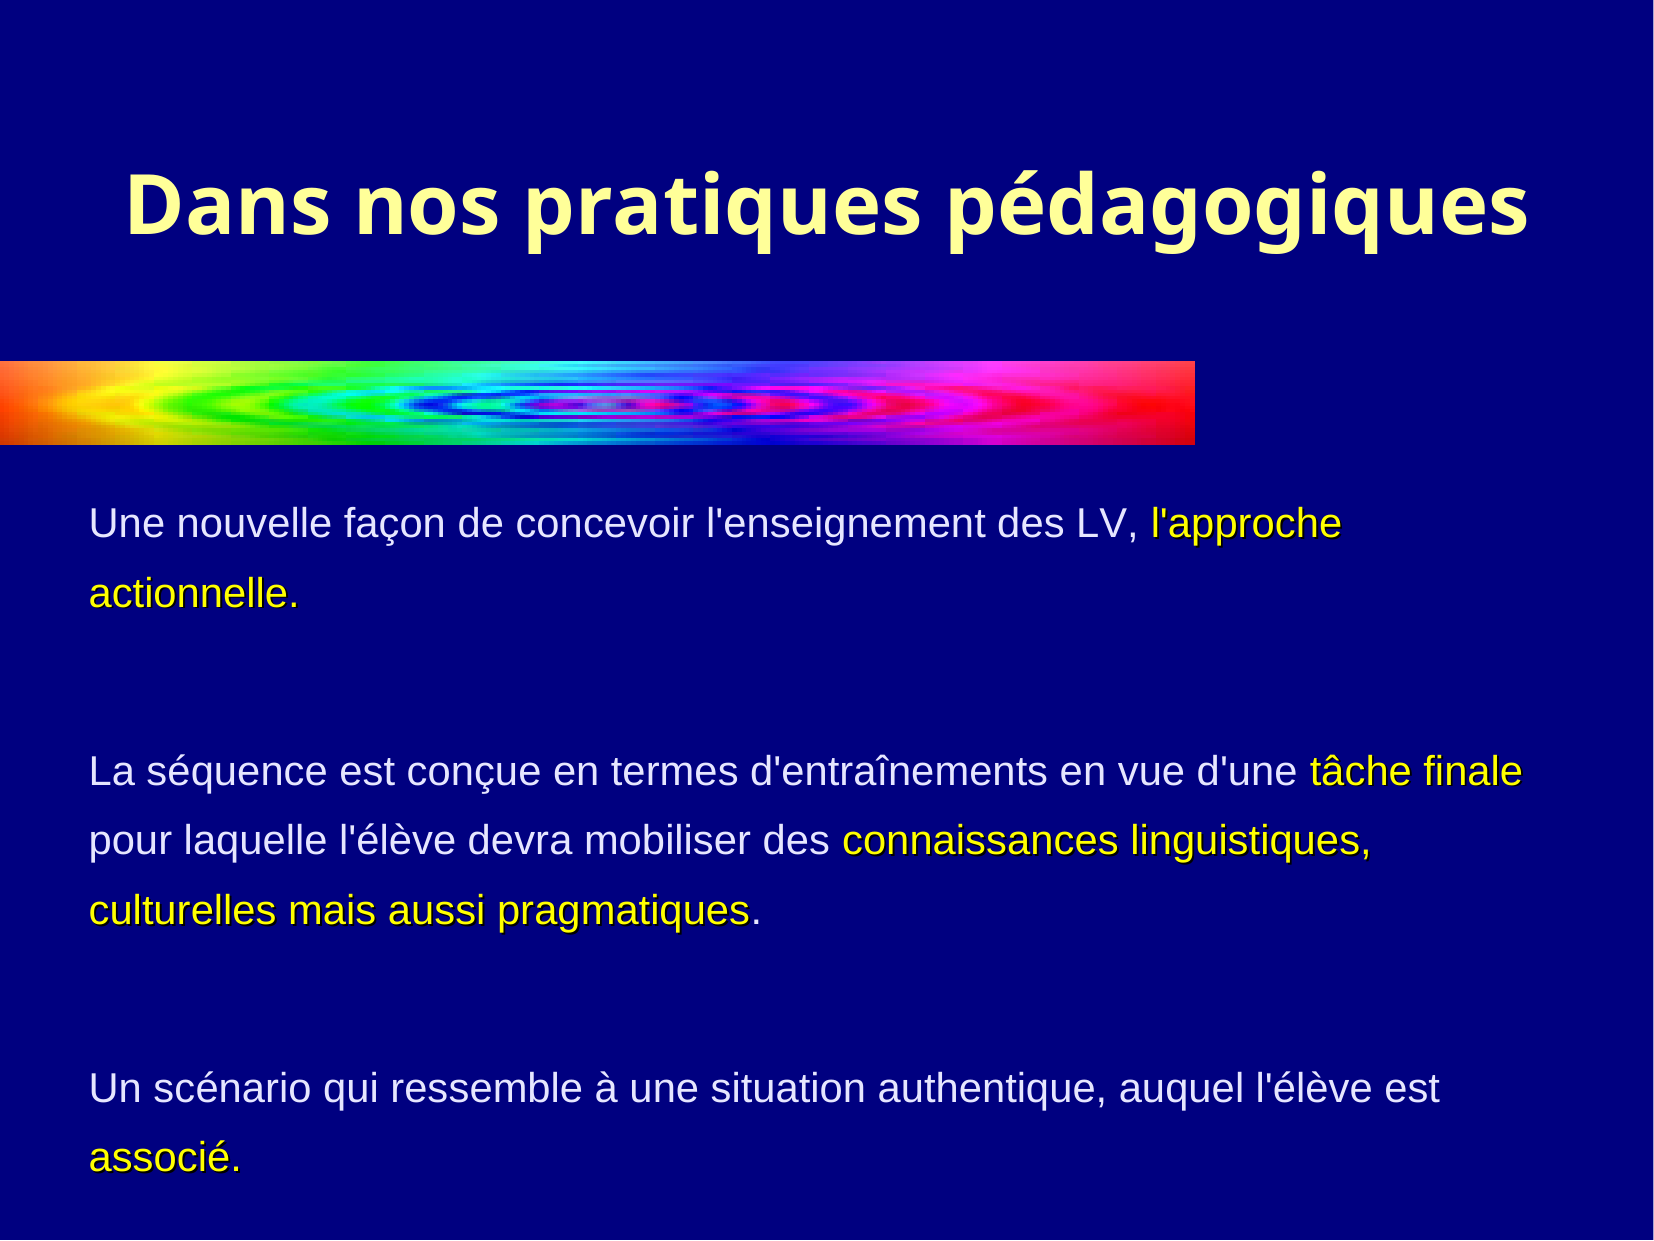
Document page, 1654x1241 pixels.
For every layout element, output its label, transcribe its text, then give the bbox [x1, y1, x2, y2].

list Une nouvelle façon de concevoir l'enseignement des LV, l'approche actionnelle. La séquence est conçue en termes d'entraînements en vue d'une tâche finale pour laquelle l'élève devra mobiliser des connaissances linguistiques, culturelles mais aussi pragmatiques. Un scénario qui ressemble à une situation authentique, auquel l'élève est associé. [88, 476, 1565, 1091]
title Dans nos pratiques pédagogiques [121, 105, 1534, 299]
picture [0, 361, 1195, 445]
